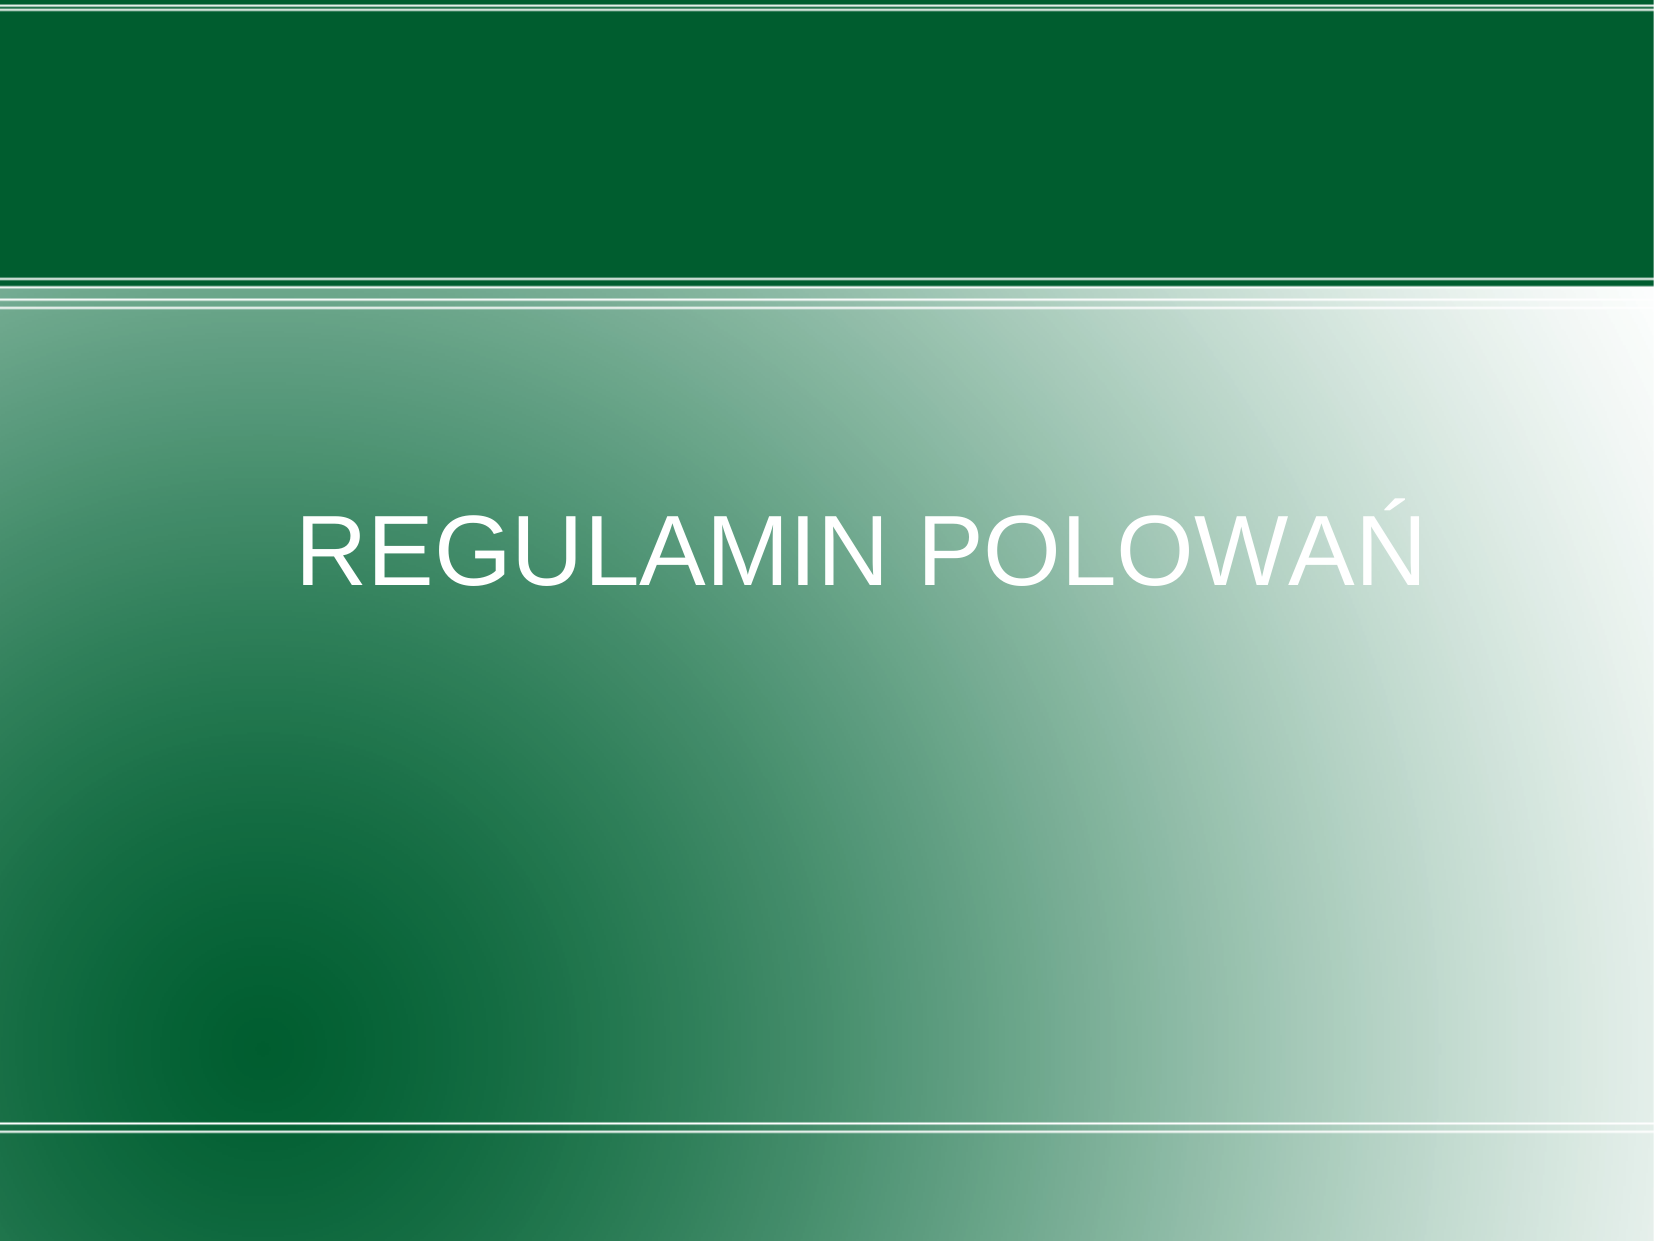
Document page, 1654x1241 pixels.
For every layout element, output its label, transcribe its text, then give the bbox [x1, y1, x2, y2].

subtitle REGULAMIN POLOWAŃ [118, 141, 1607, 961]
picture [0, 0, 1654, 1241]
